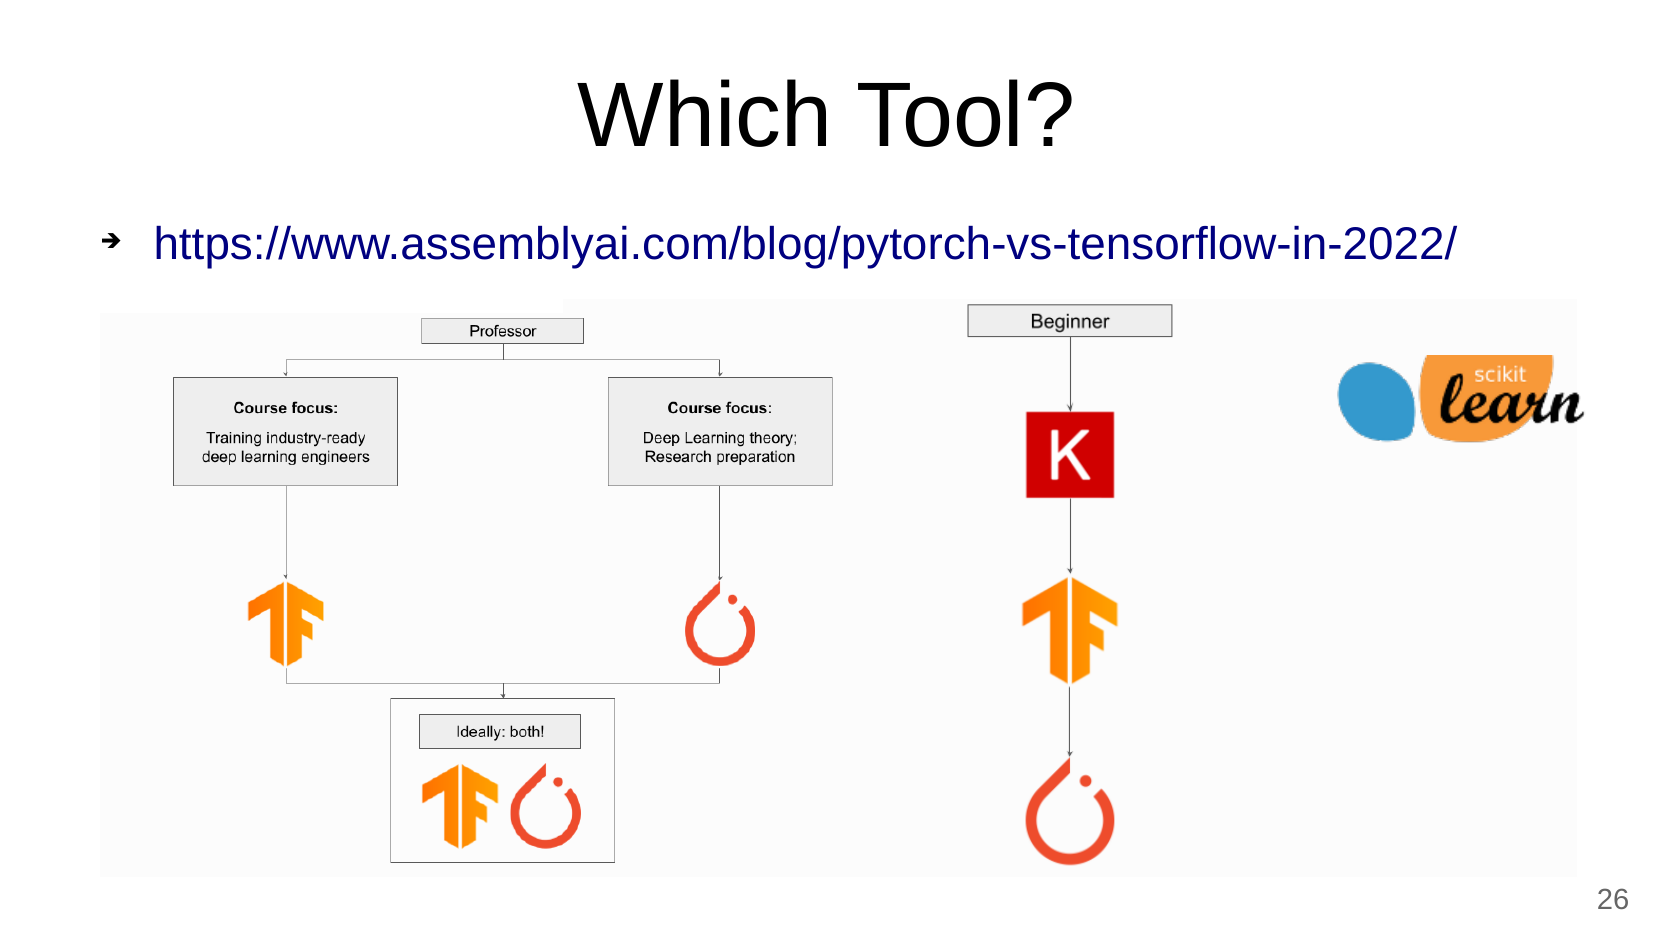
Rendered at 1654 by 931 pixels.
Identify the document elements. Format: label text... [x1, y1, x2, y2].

title Which Tool? [82, 37, 1571, 193]
picture [100, 299, 1587, 877]
list https://www.assemblyai.com/blog/pytorch-vs-tensorflow-in-2022/ [82, 217, 1571, 863]
